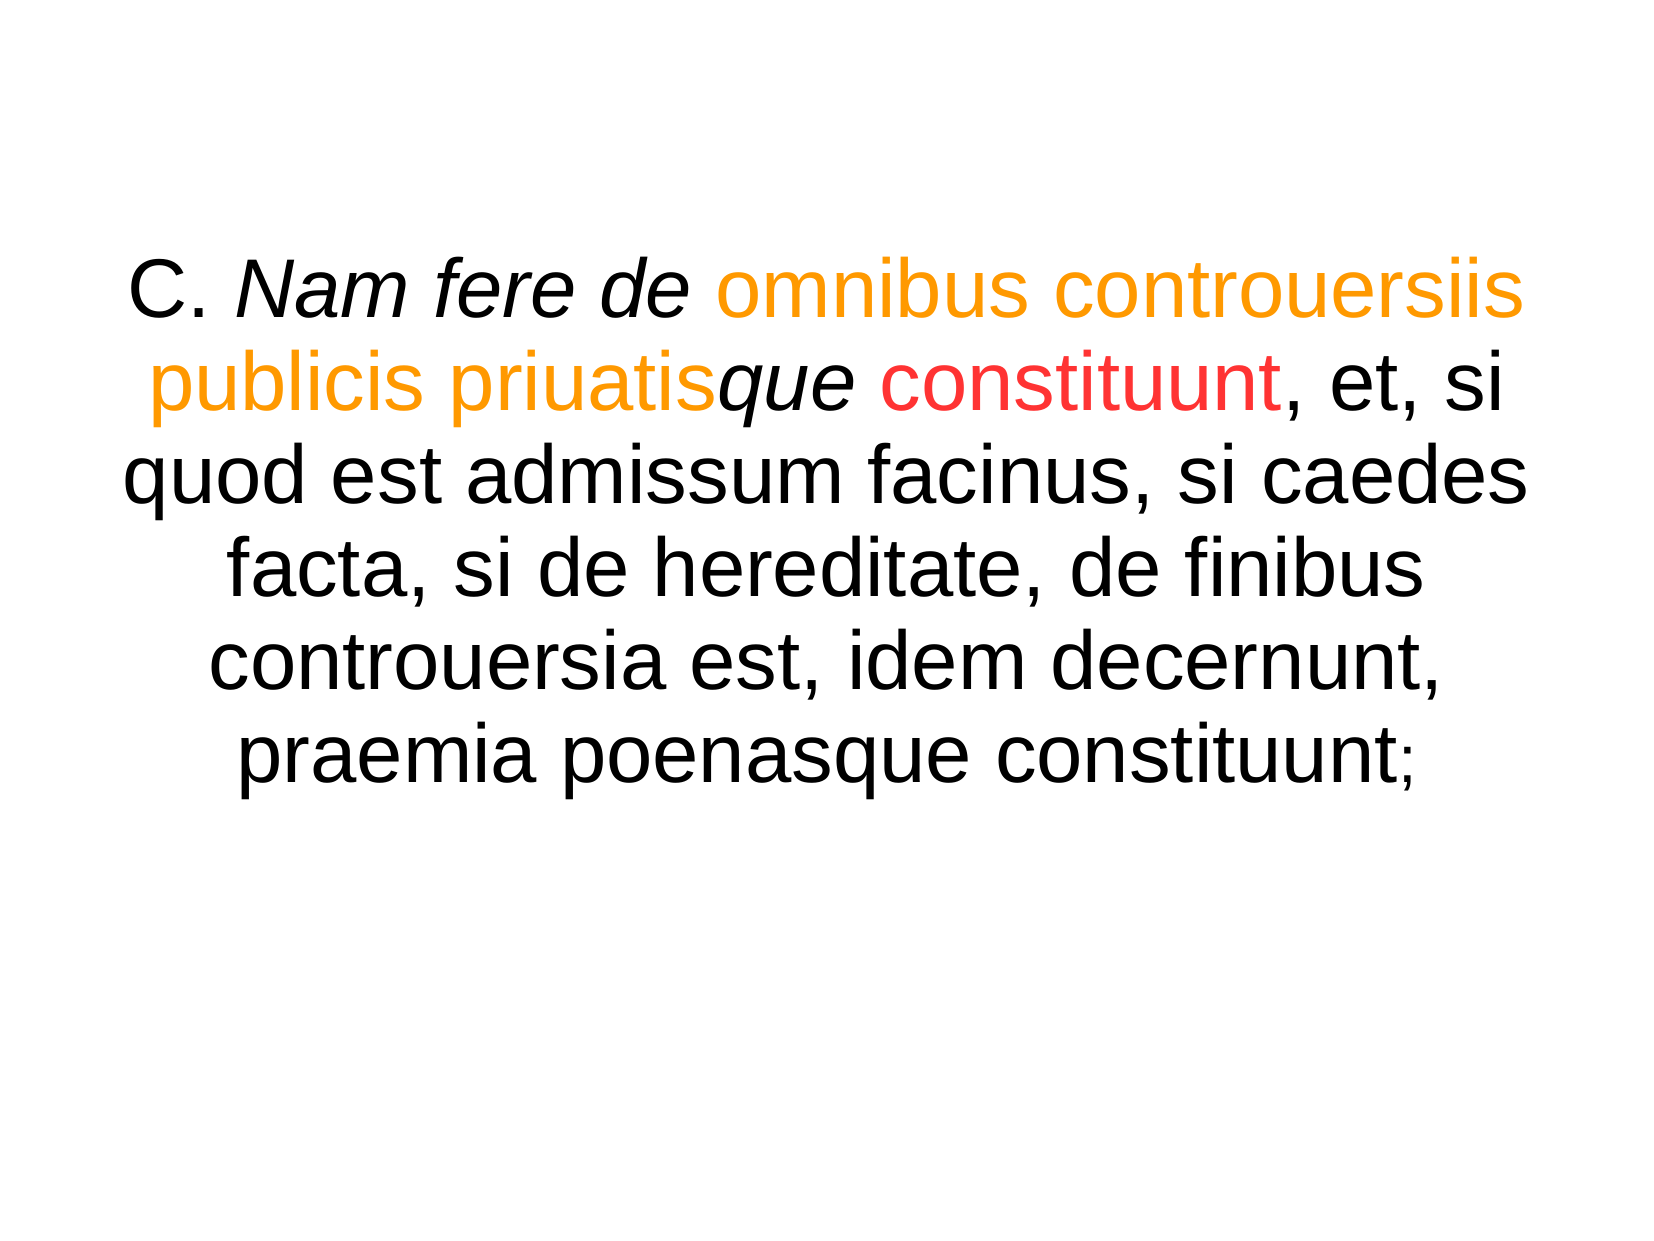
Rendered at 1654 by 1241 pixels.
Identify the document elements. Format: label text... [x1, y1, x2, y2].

subtitle C. Nam fere de omnibus controuersiis publicis priuatisque constituunt, et, si quod est admissum facinus, si caedes facta, si de hereditate, de finibus controuersia est, idem decernunt, praemia poenasque constituunt; [82, 82, 1571, 1109]
